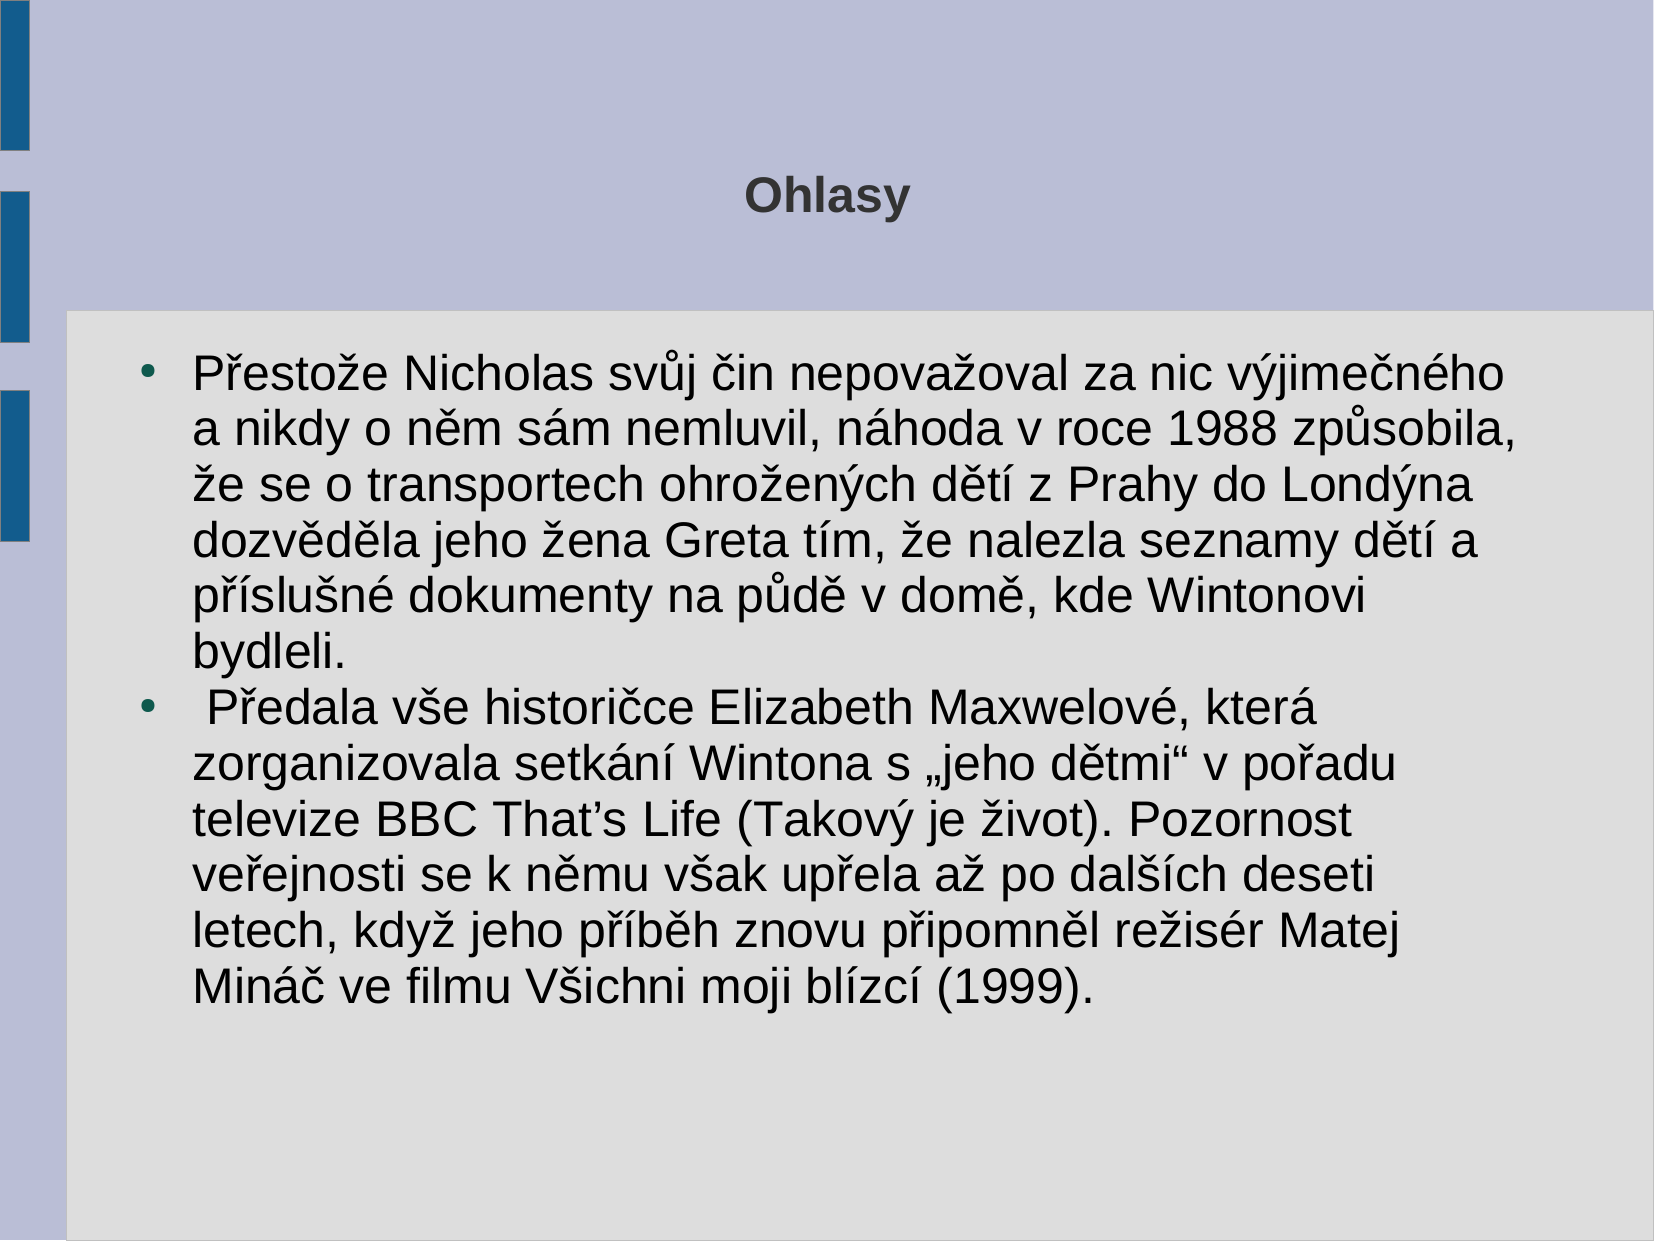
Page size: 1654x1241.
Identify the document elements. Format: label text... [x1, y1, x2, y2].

title Ohlasy [121, 91, 1534, 299]
list Přestože Nicholas svůj čin nepovažoval za nic výjimečného a nikdy o něm sám nemluvil, náhoda v roce 1988 způsobila, že se o transportech ohrožených dětí z Prahy do Londýna dozvěděla jeho žena Greta tím, že nalezla seznamy dětí a příslušné dokumenty na půdě v domě, kde Wintonovi bydleli. Předala vše historičce Elizabeth Maxwelové, která zorganizovala setkání Wintona s „jeho dětmi“ v pořadu televize BBC That’s Life (Takový je život). Pozornost veřejnosti se k němu však upřela až po dalších deseti letech, když jeho příběh znovu připomněl režisér Matej Mináč ve filmu Všichni moji blízcí (1999). [121, 344, 1534, 1127]
